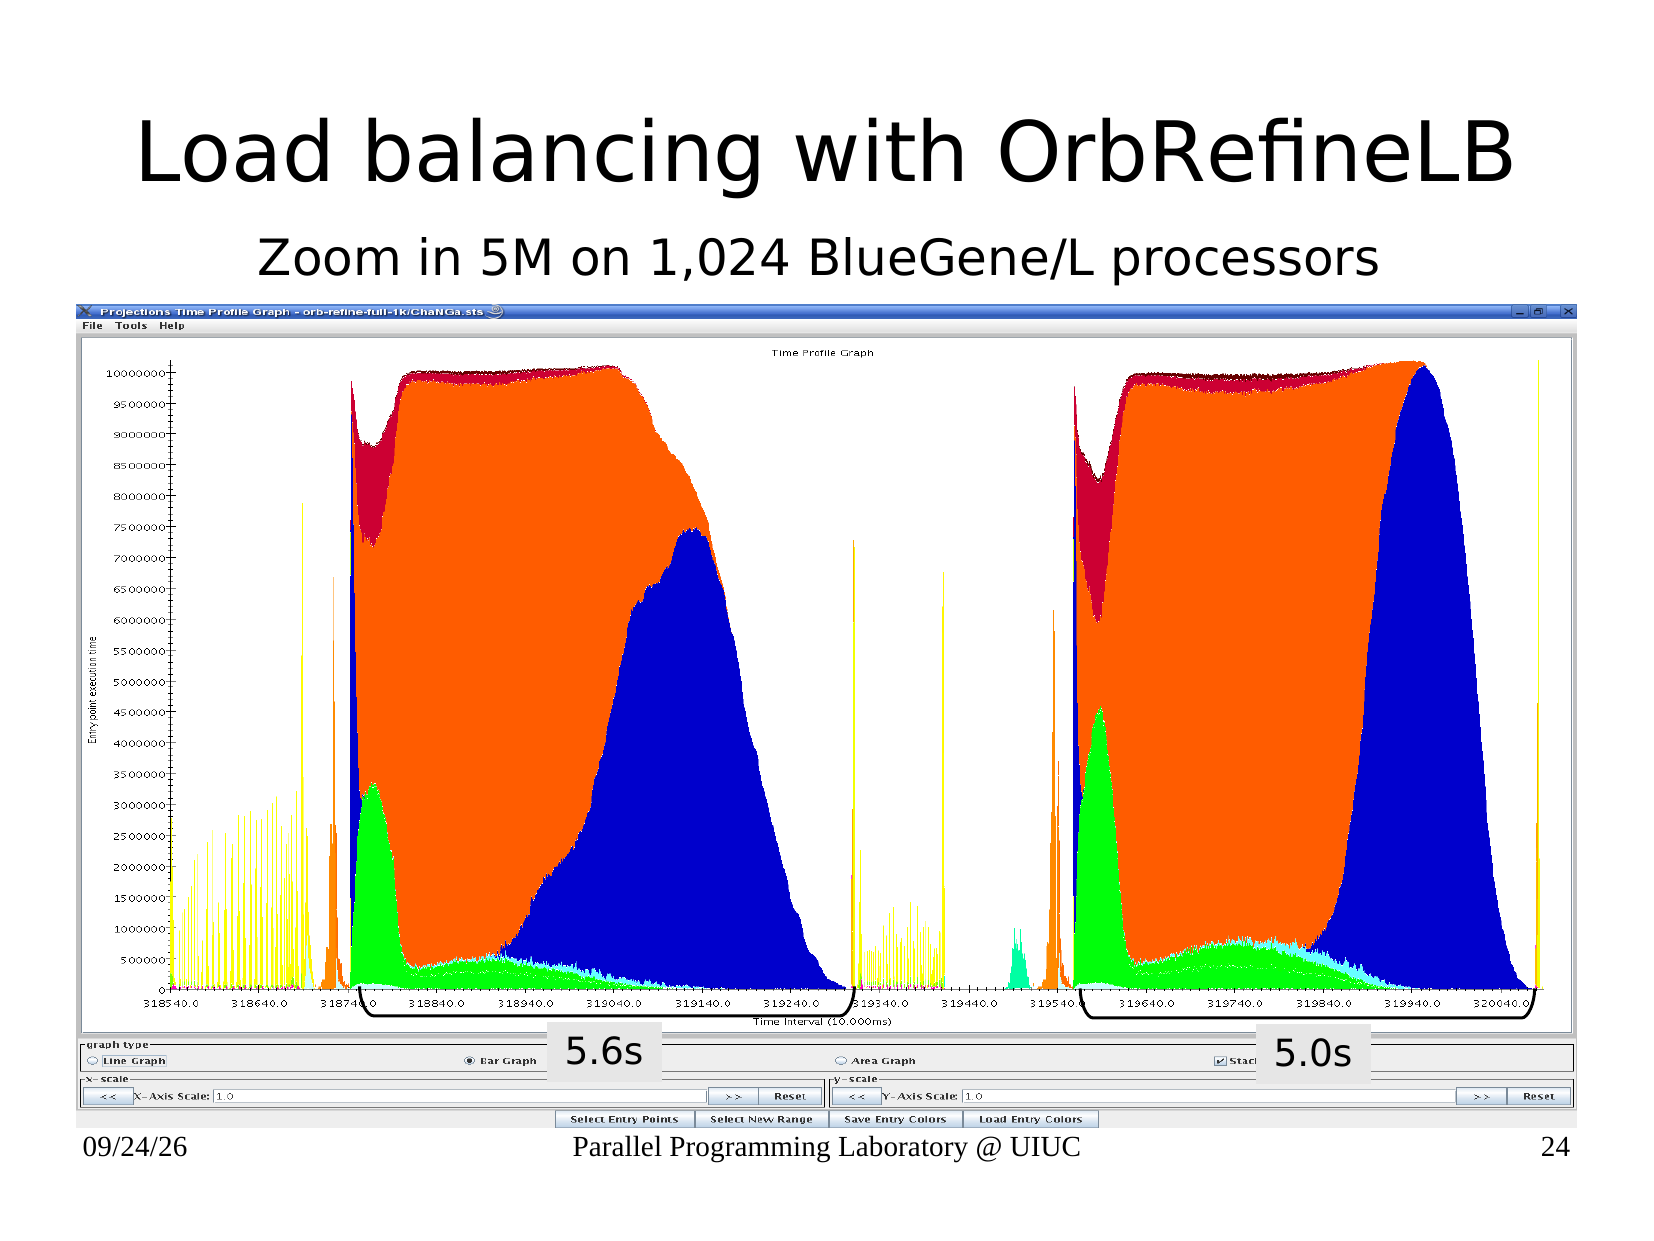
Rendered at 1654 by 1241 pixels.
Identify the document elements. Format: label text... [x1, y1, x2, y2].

text_box 5.0s [1256, 1024, 1371, 1084]
text_box 5.6s [547, 1022, 662, 1082]
title Load balancing with OrbRefineLB [82, 49, 1571, 257]
picture [76, 304, 1577, 1129]
text_box Zoom in 5M on 1,024 BlueGene/L processors [243, 221, 1398, 295]
